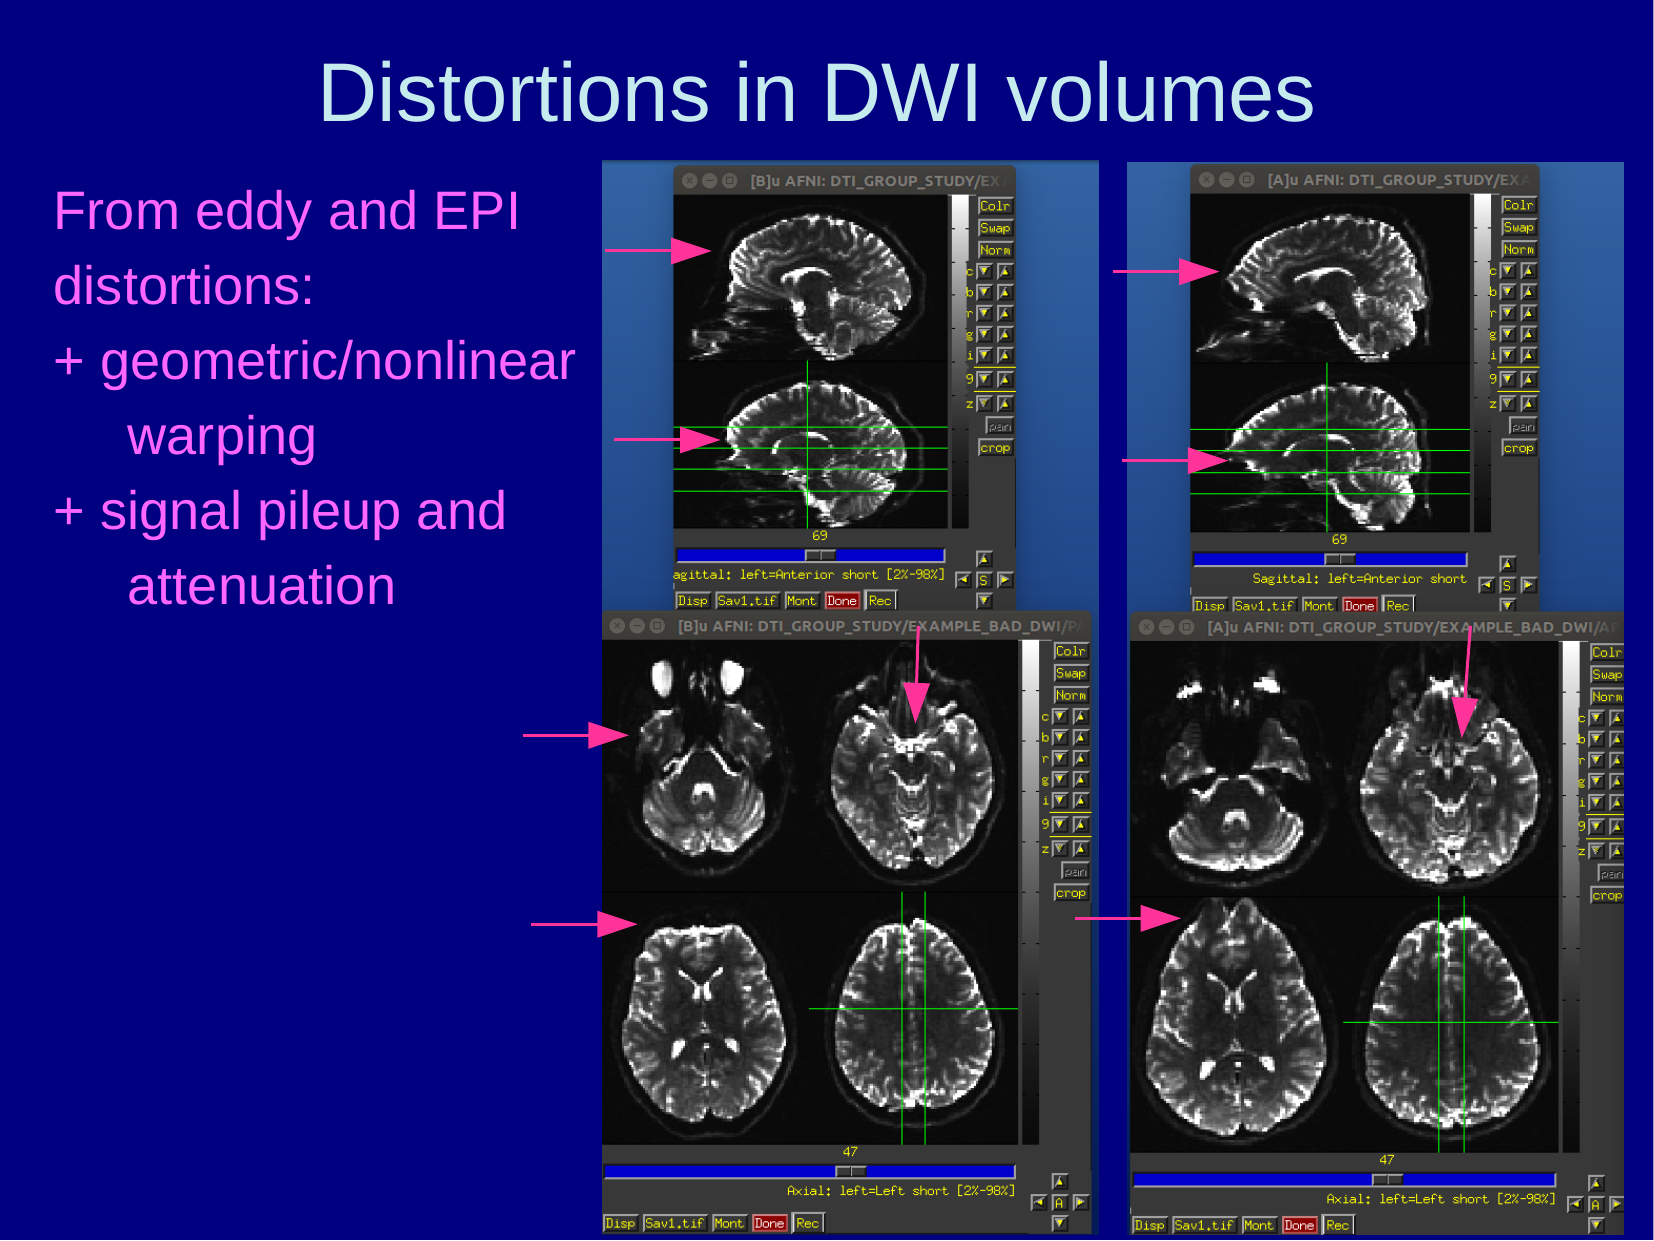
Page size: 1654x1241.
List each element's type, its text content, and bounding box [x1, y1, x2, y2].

title Distortions in DWI volumes [0, 12, 1636, 163]
text_box From eddy and EPI distortions: + geometric/nonlinear warping + signal pileup and attenuation [39, 158, 833, 624]
picture [1127, 162, 1624, 1235]
picture [602, 160, 1099, 1235]
